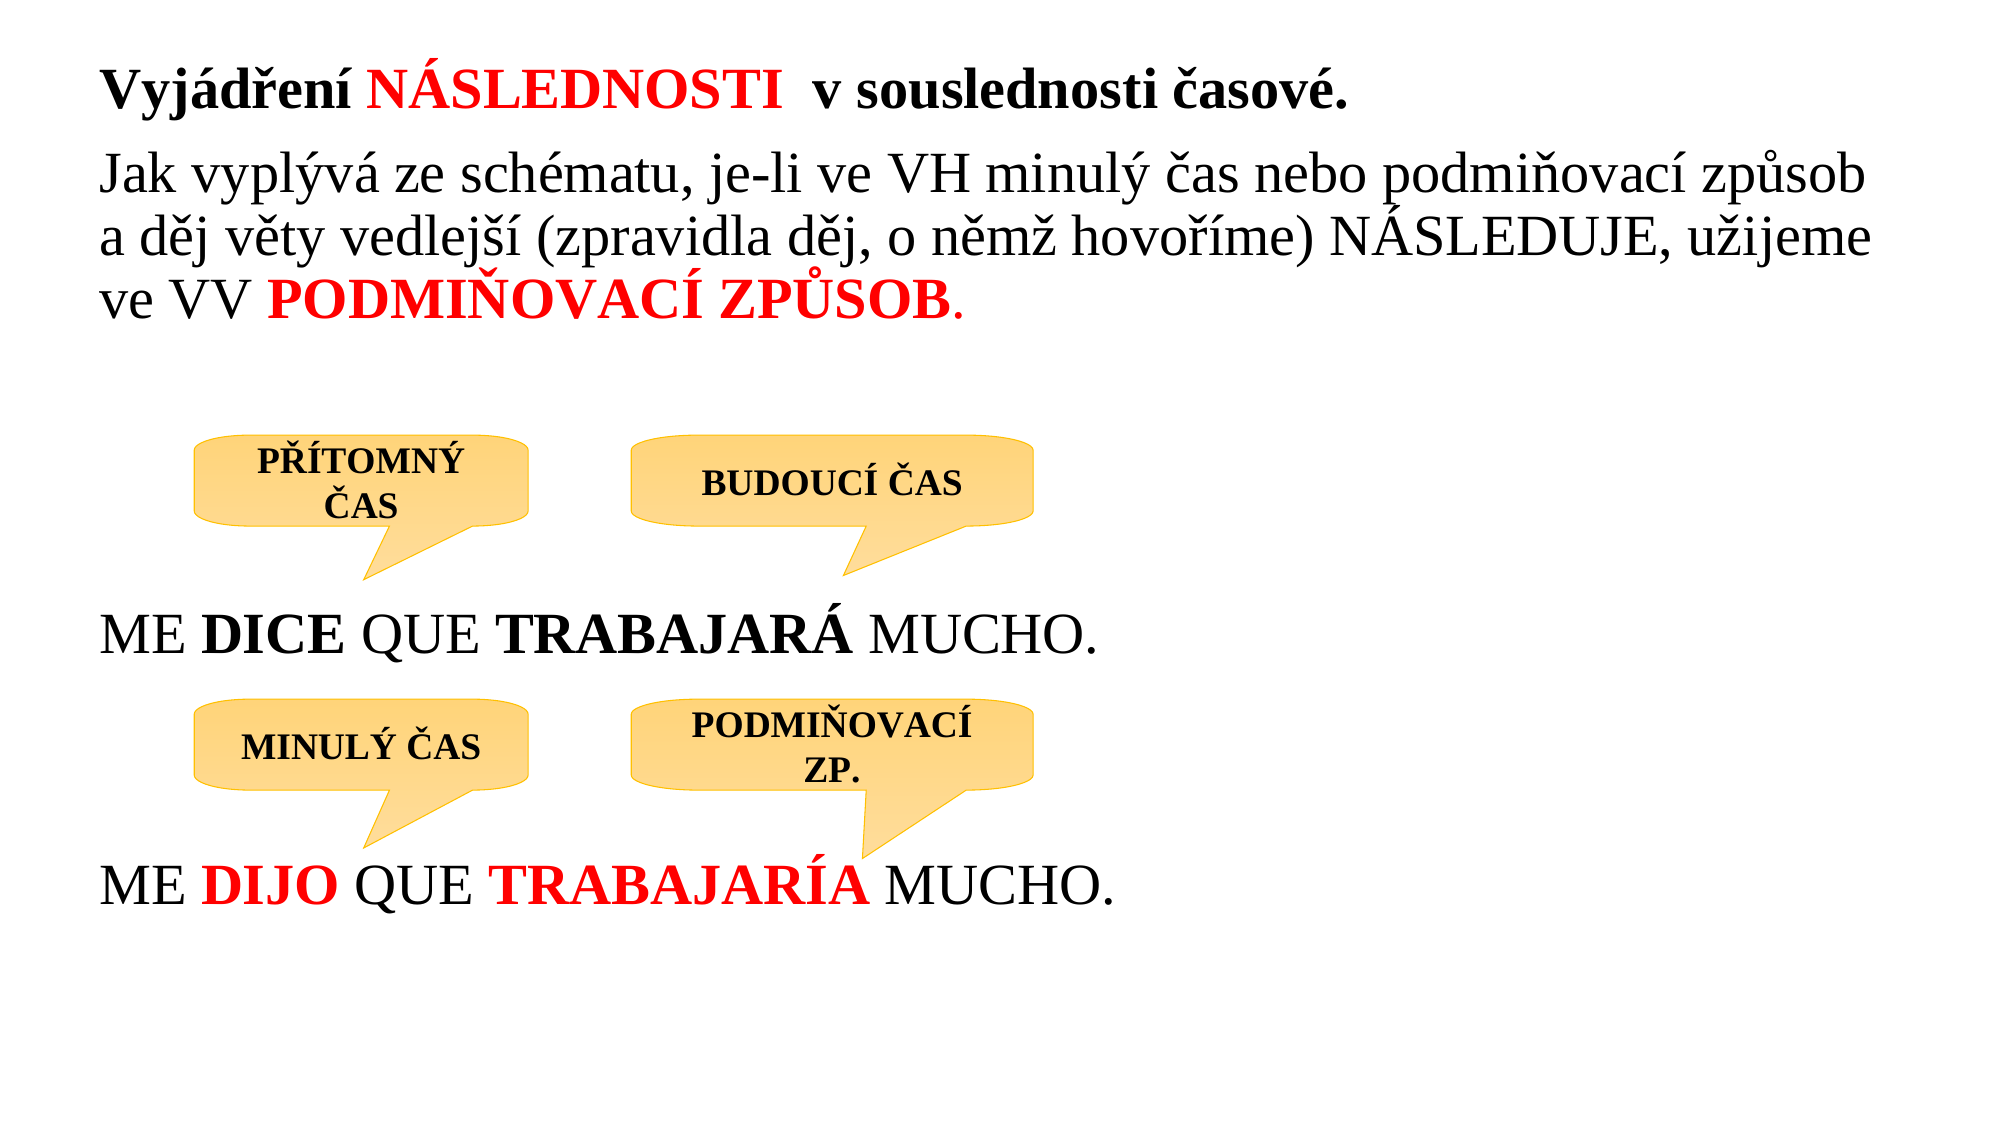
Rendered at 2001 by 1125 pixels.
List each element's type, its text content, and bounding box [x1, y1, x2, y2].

list Vyjádření NÁSLEDNOSTI v souslednosti časové. Jak vyplývá ze schématu, je-li ve VH minulý čas nebo podmiňovací způsob a děj věty vedlejší (zpravidla děj, o němž hovoříme) NÁSLEDUJE, užijeme ve VV PODMIŇOVACÍ ZPŮSOB. ME DICE QUE TRABAJARÁ MUCHO. ME DIJO QUE TRABAJARÍA MUCHO. [84, 50, 1929, 1055]
text_box MINULÝ ČAS [194, 699, 529, 848]
text_box PŘÍTOMNÝ ČAS [194, 435, 529, 580]
text_box BUDOUCÍ ČAS [631, 435, 1034, 576]
text_box PODMIŇOVACÍ ZP. [631, 699, 1034, 859]
